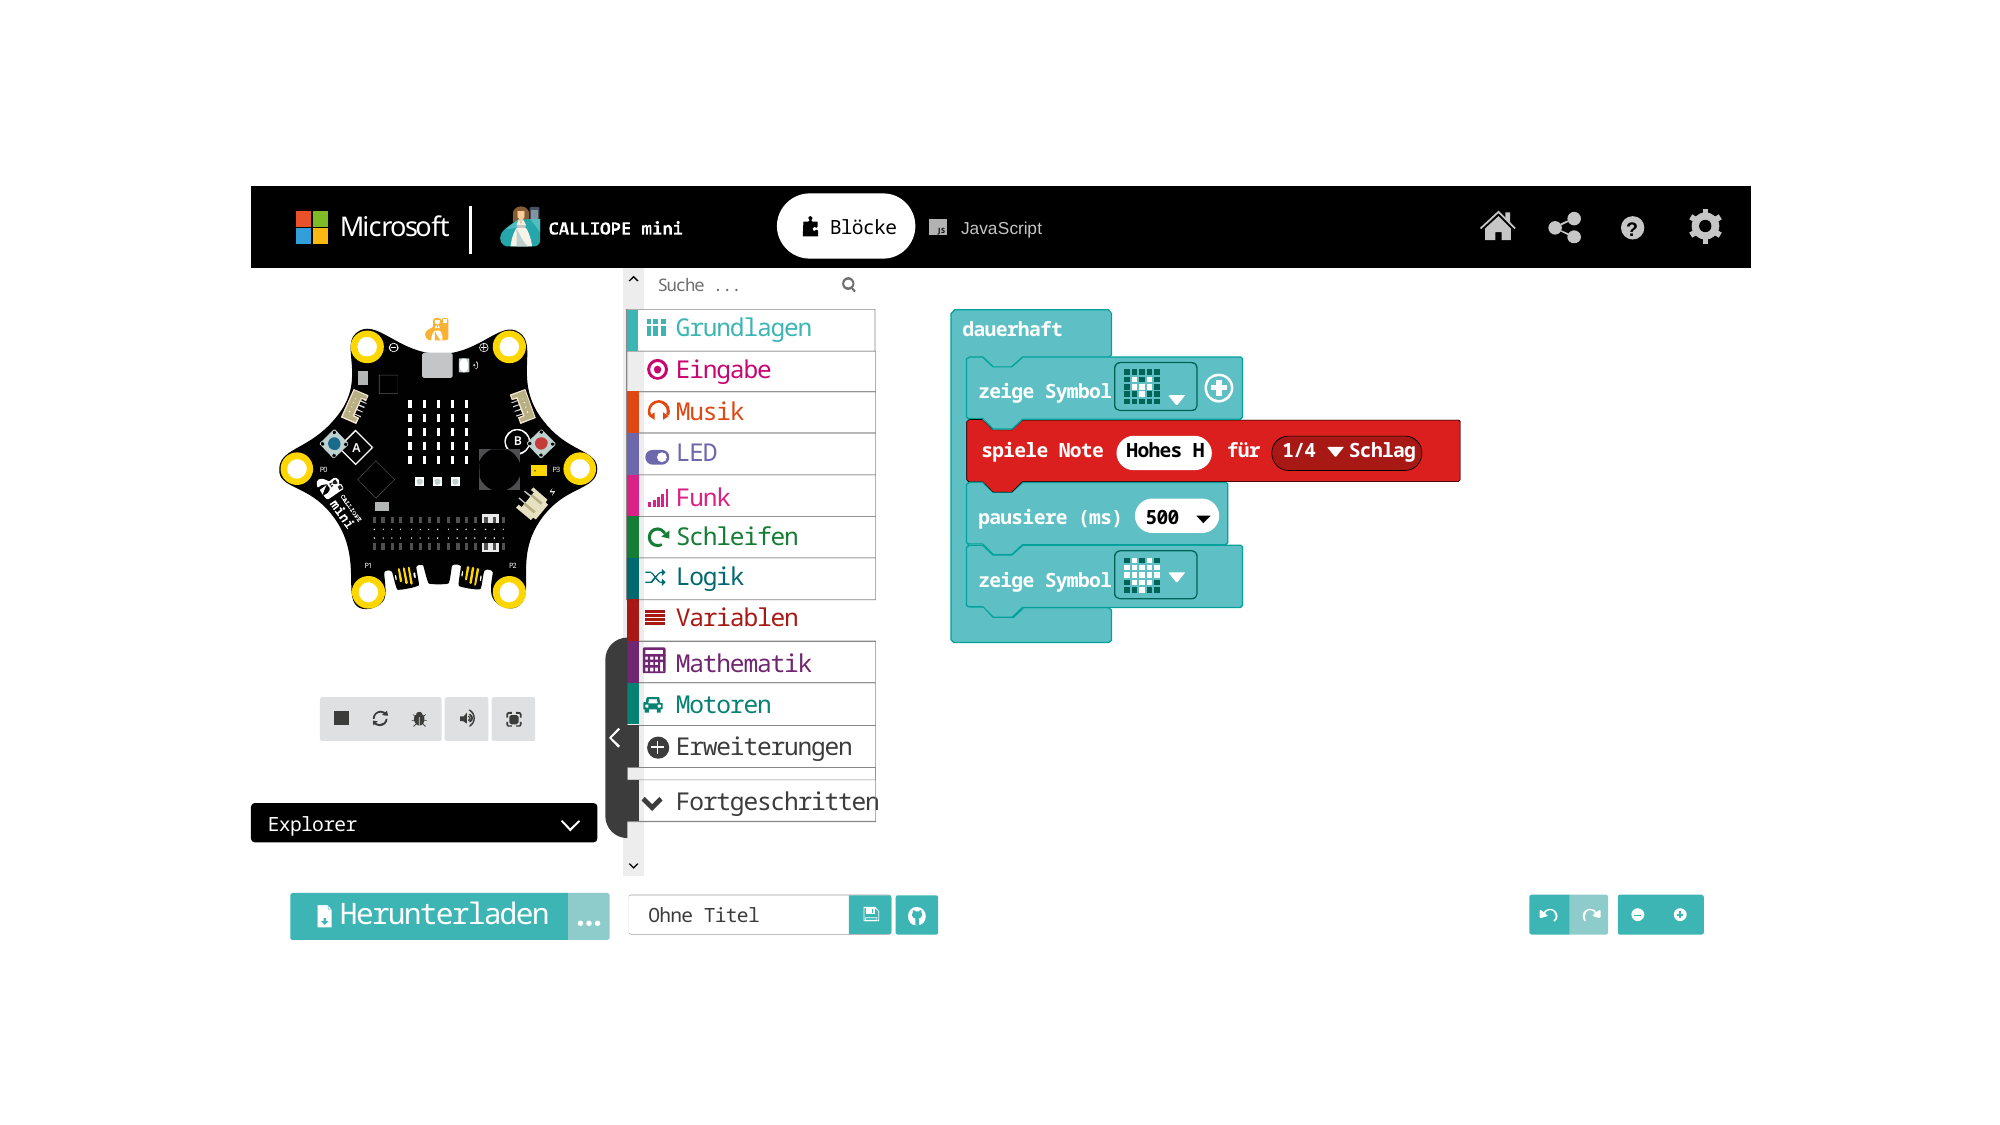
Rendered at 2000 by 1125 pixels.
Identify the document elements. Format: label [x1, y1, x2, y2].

picture [250, 186, 1752, 940]
